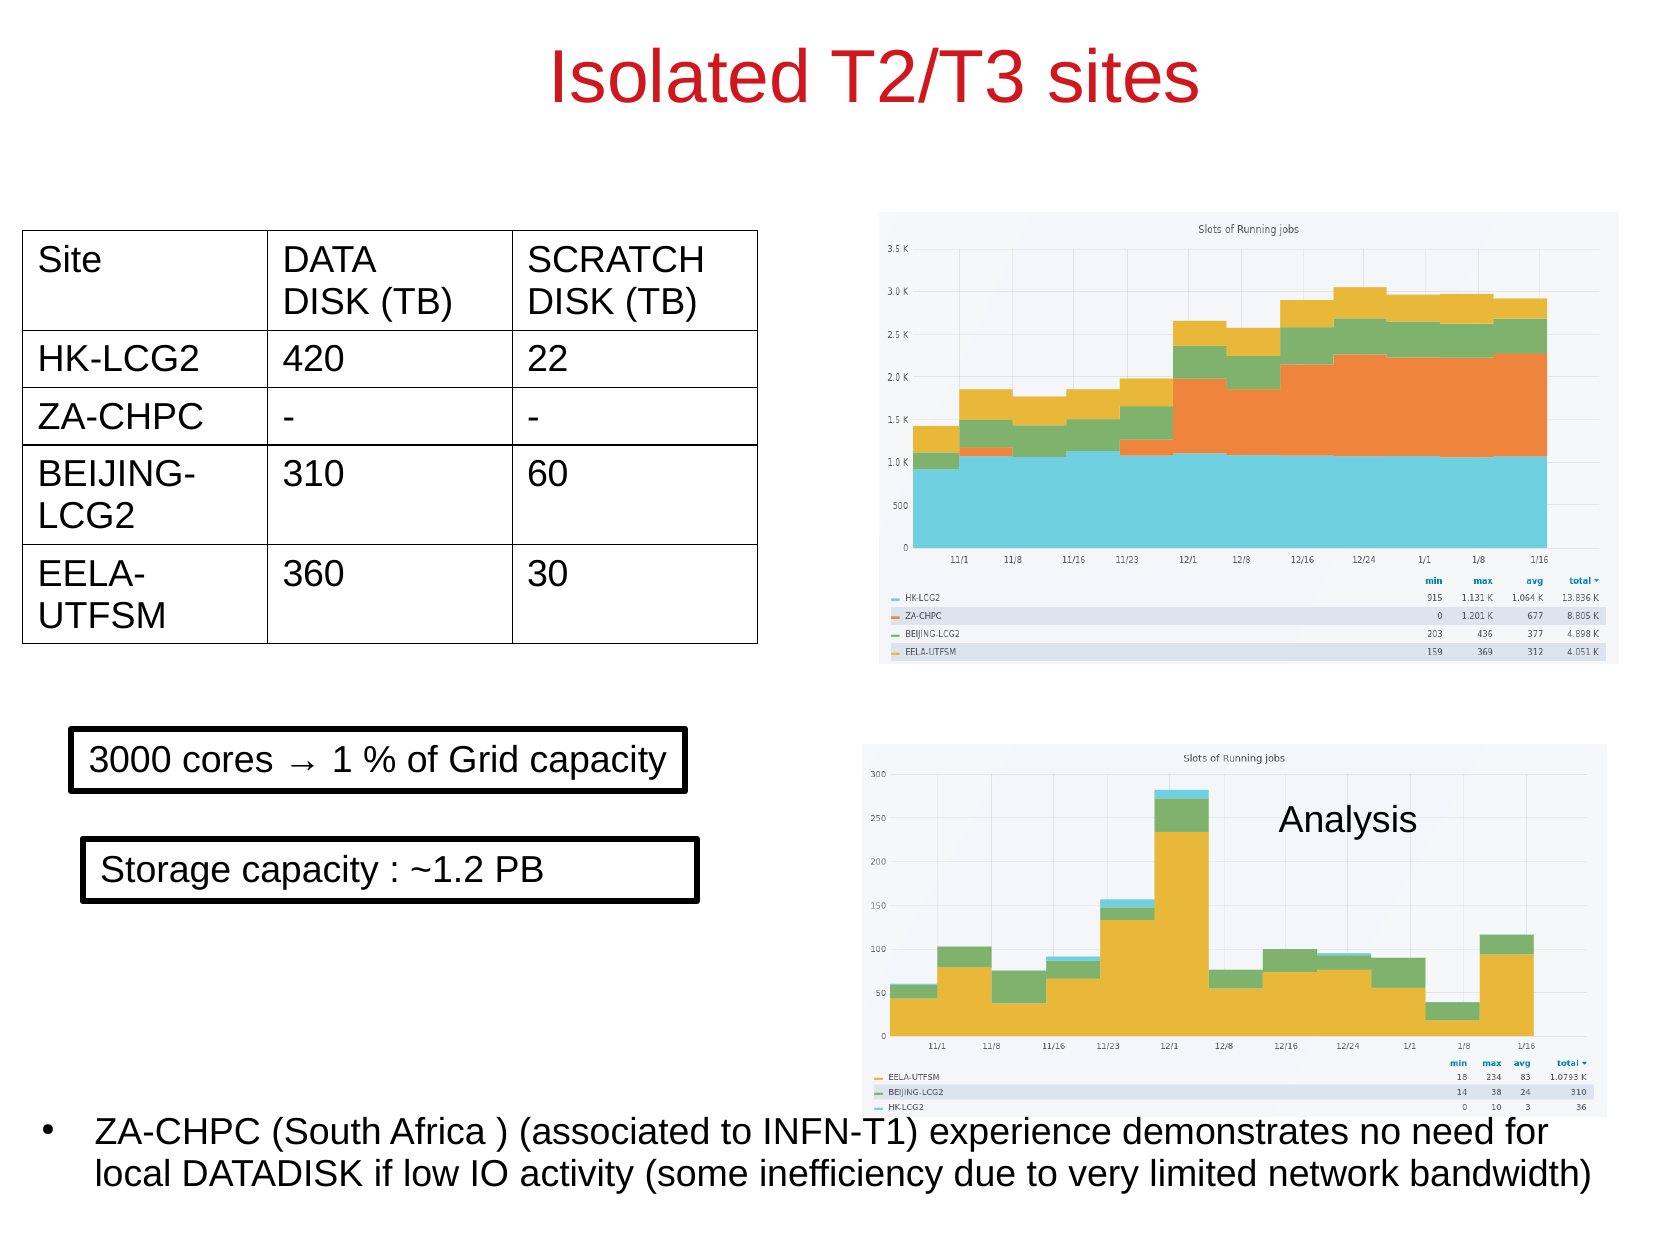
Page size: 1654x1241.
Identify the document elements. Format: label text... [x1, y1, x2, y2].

text_box Analysis [1263, 791, 1433, 849]
title Isolated T2/T3 sites [224, 0, 1548, 161]
table_cell 60 [513, 446, 757, 544]
table_header SCRATCH DISK (TB) [513, 231, 757, 330]
table_header Site [23, 231, 267, 330]
table_cell 310 [268, 446, 512, 544]
table_cell ZA-CHPC [23, 388, 267, 444]
table_cell EELA-UTFSM [23, 545, 267, 643]
table_cell HK-LCG2 [23, 331, 267, 387]
text_box Storage capacity : ~1.2 PB [82, 838, 697, 902]
table_cell 30 [513, 545, 757, 643]
text_box 3000 cores → 1 % of Grid capacity [70, 728, 686, 792]
table_cell - [268, 388, 512, 444]
picture [879, 212, 1619, 664]
picture [862, 744, 1607, 1110]
table_cell 22 [513, 331, 757, 387]
table_cell 420 [268, 331, 512, 387]
table_cell BEIJING-LCG2 [23, 446, 267, 544]
list ZA-CHPC (South Africa ) (associated to INFN-T1) experience demonstrates no need for local DATADISK if low IO activity (some inefficiency due to very limited network bandwidth) [23, 1110, 1619, 1195]
table_cell - [513, 388, 757, 444]
table_header DATA DISK (TB) [268, 231, 512, 330]
table_cell 360 [268, 545, 512, 643]
